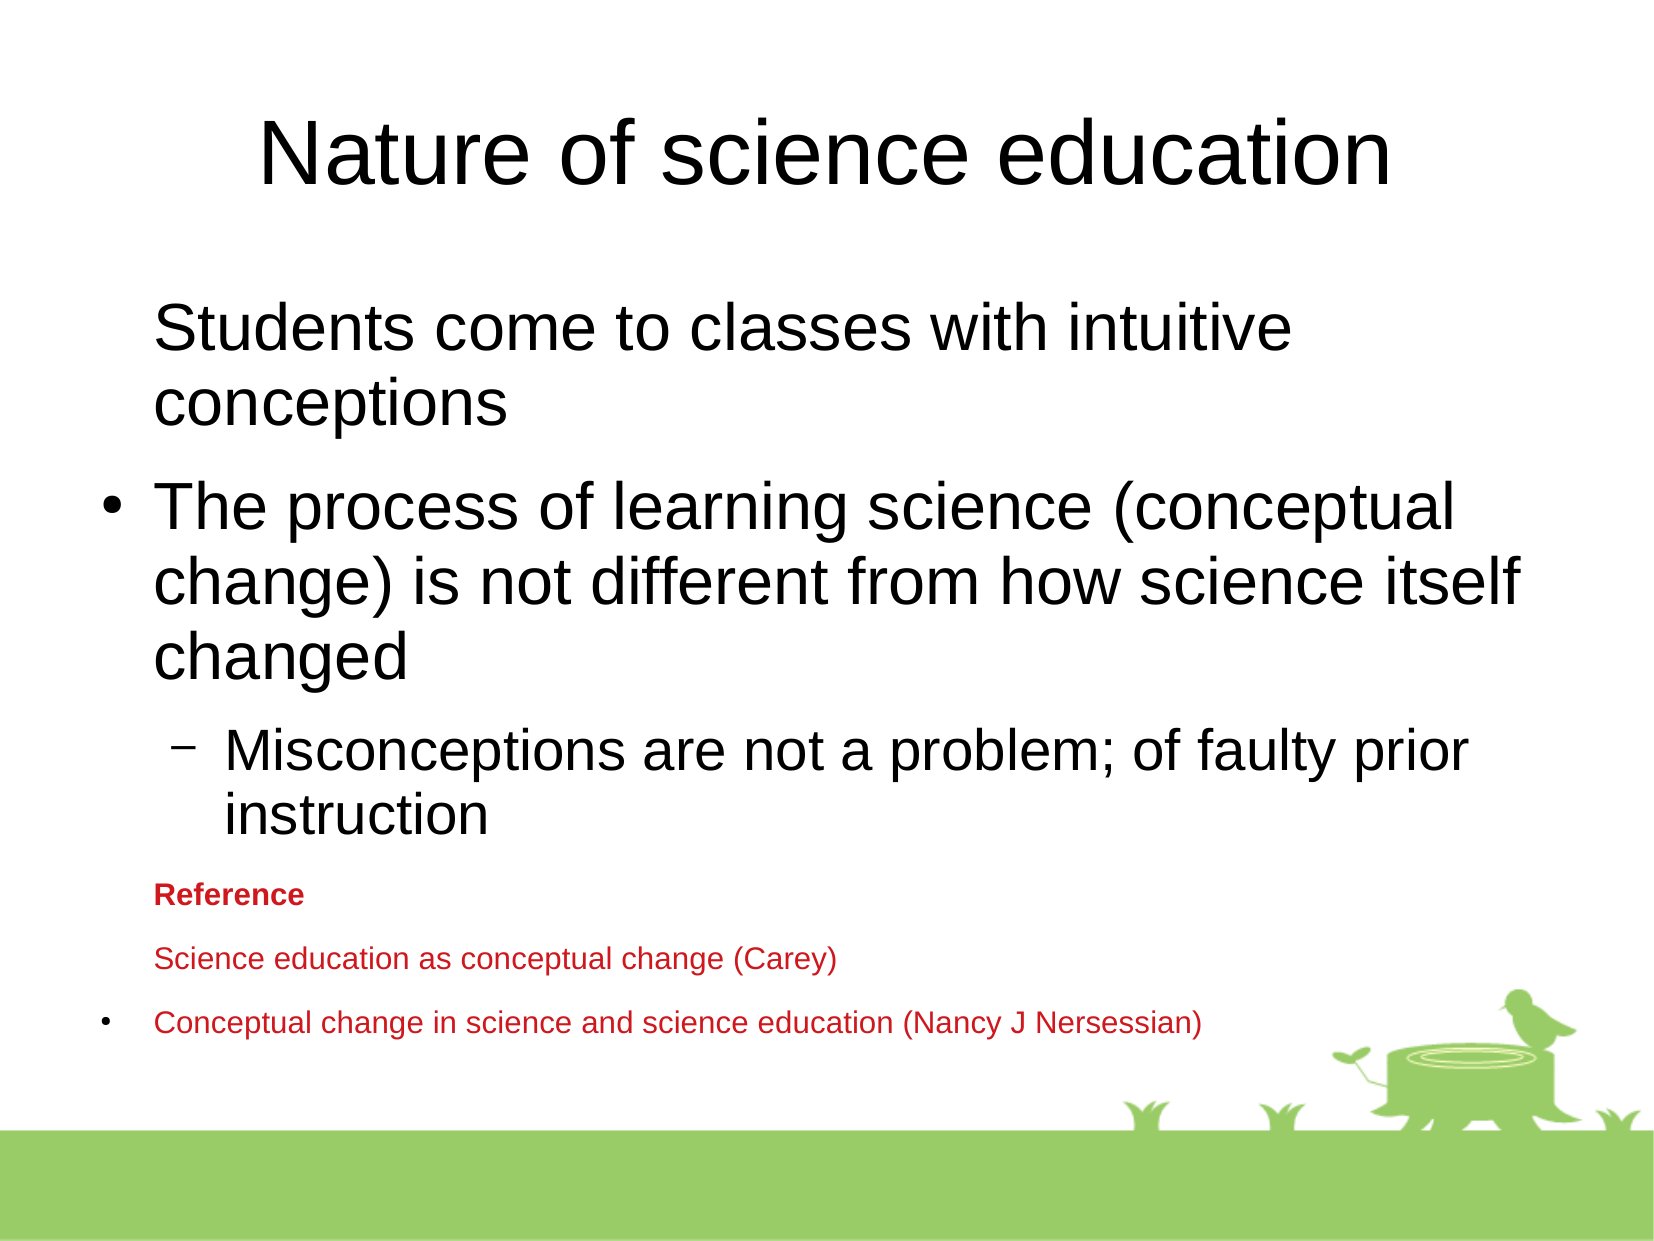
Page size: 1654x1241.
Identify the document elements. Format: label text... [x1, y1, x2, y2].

title Nature of science education [82, 49, 1571, 257]
picture [0, 0, 1654, 1241]
list Students come to classes with intuitive conceptions The process of learning science (conceptual change) is not different from how science itself changed Misconceptions are not a problem; of faulty prior instruction Reference Science education as conceptual change (Carey) Conceptual change in science and science education (Nancy J Nersessian) [82, 290, 1571, 1061]
